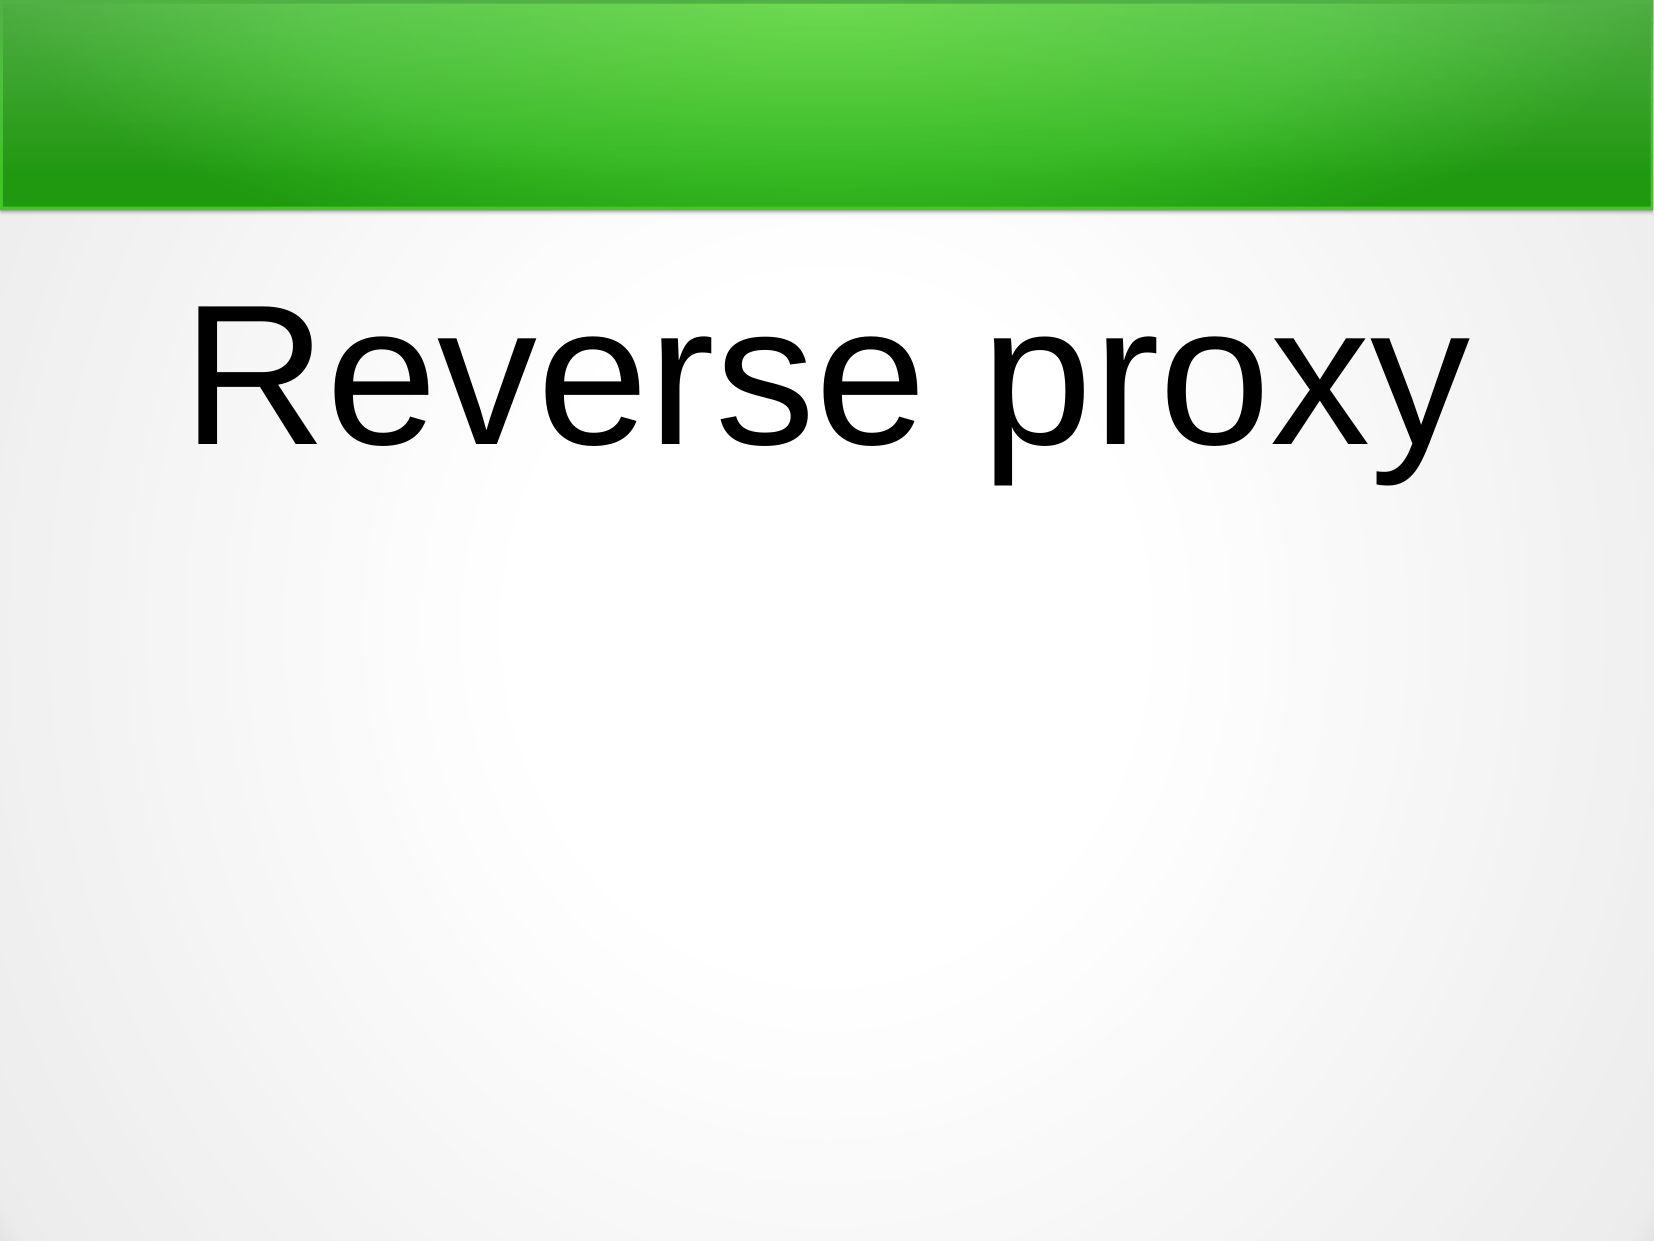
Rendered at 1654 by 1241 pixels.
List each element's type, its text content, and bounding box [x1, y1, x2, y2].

subtitle Reverse proxy [82, 47, 1571, 705]
